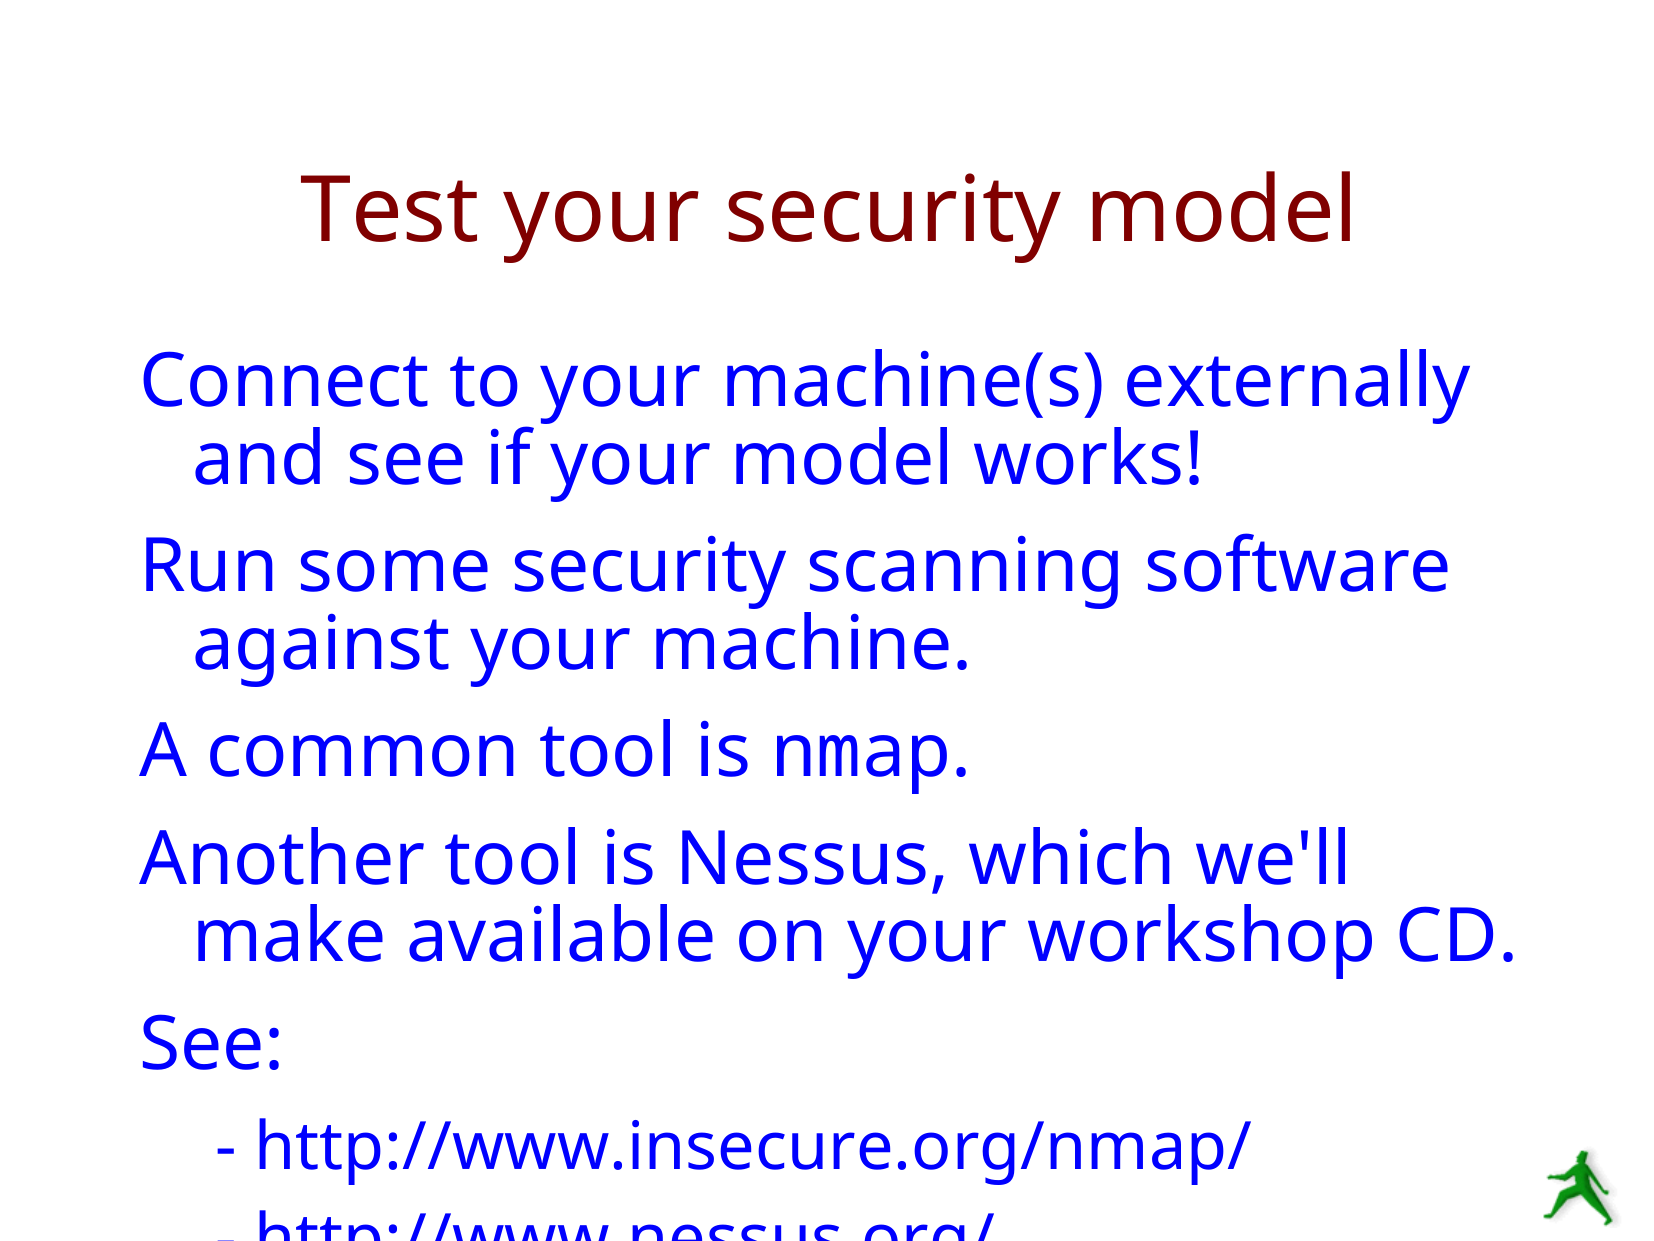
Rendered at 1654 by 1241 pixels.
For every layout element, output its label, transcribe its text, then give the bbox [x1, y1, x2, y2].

picture [1541, 1135, 1633, 1228]
title Test your security model [87, 97, 1572, 316]
list Connect to your machine(s) externally and see if your model works! Run some security scanning software against your machine. A common tool is nmap. Another tool is Nessus, which we'll make available on your workshop CD. See: - http://www.insecure.org/nmap/ - http://www.nessus.org/ [121, 344, 1560, 1207]
